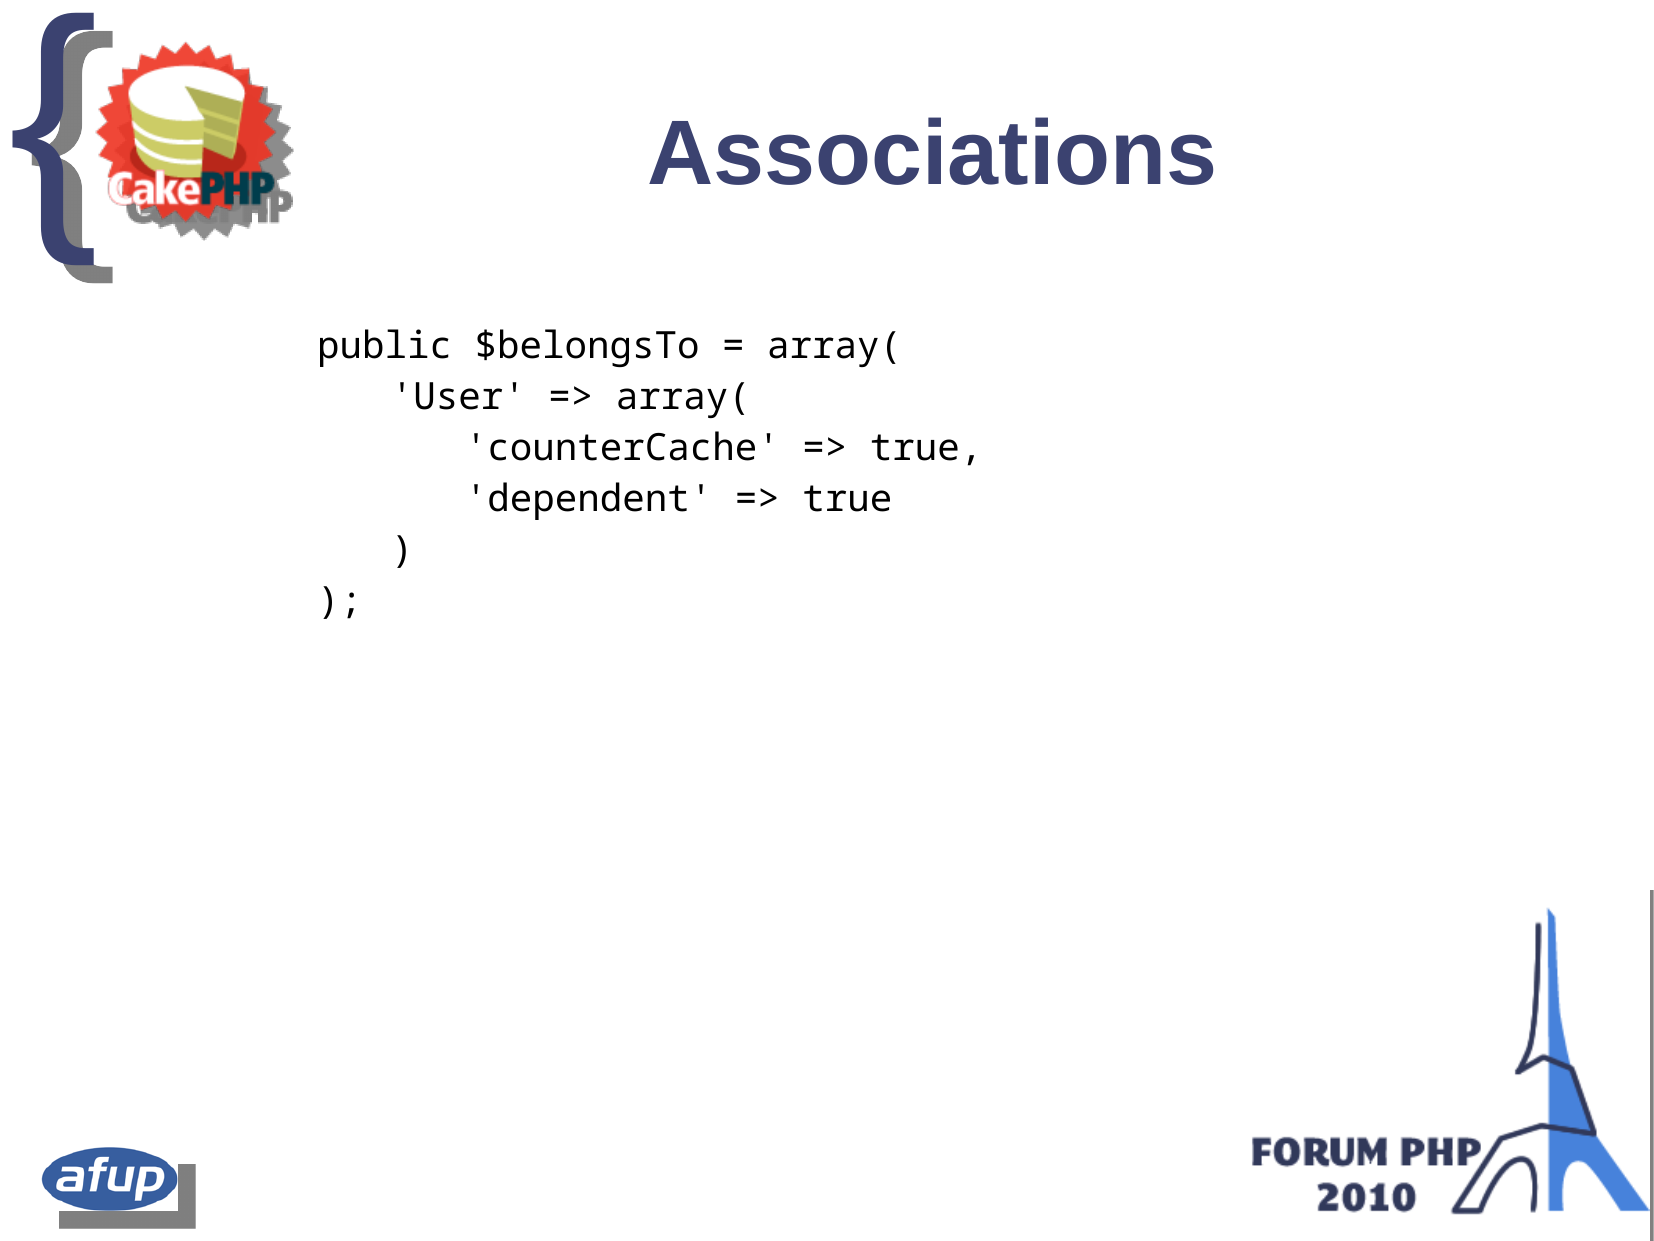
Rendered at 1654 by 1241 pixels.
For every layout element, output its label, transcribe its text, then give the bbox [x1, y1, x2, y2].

picture [41, 1146, 178, 1211]
title Associations [295, 56, 1571, 250]
picture [88, 35, 284, 231]
text_box public $belongsTo = array( 'User' => array( 'counterCache' => true, 'dependent' => true ) ); [228, 310, 998, 587]
picture [1240, 872, 1650, 1241]
